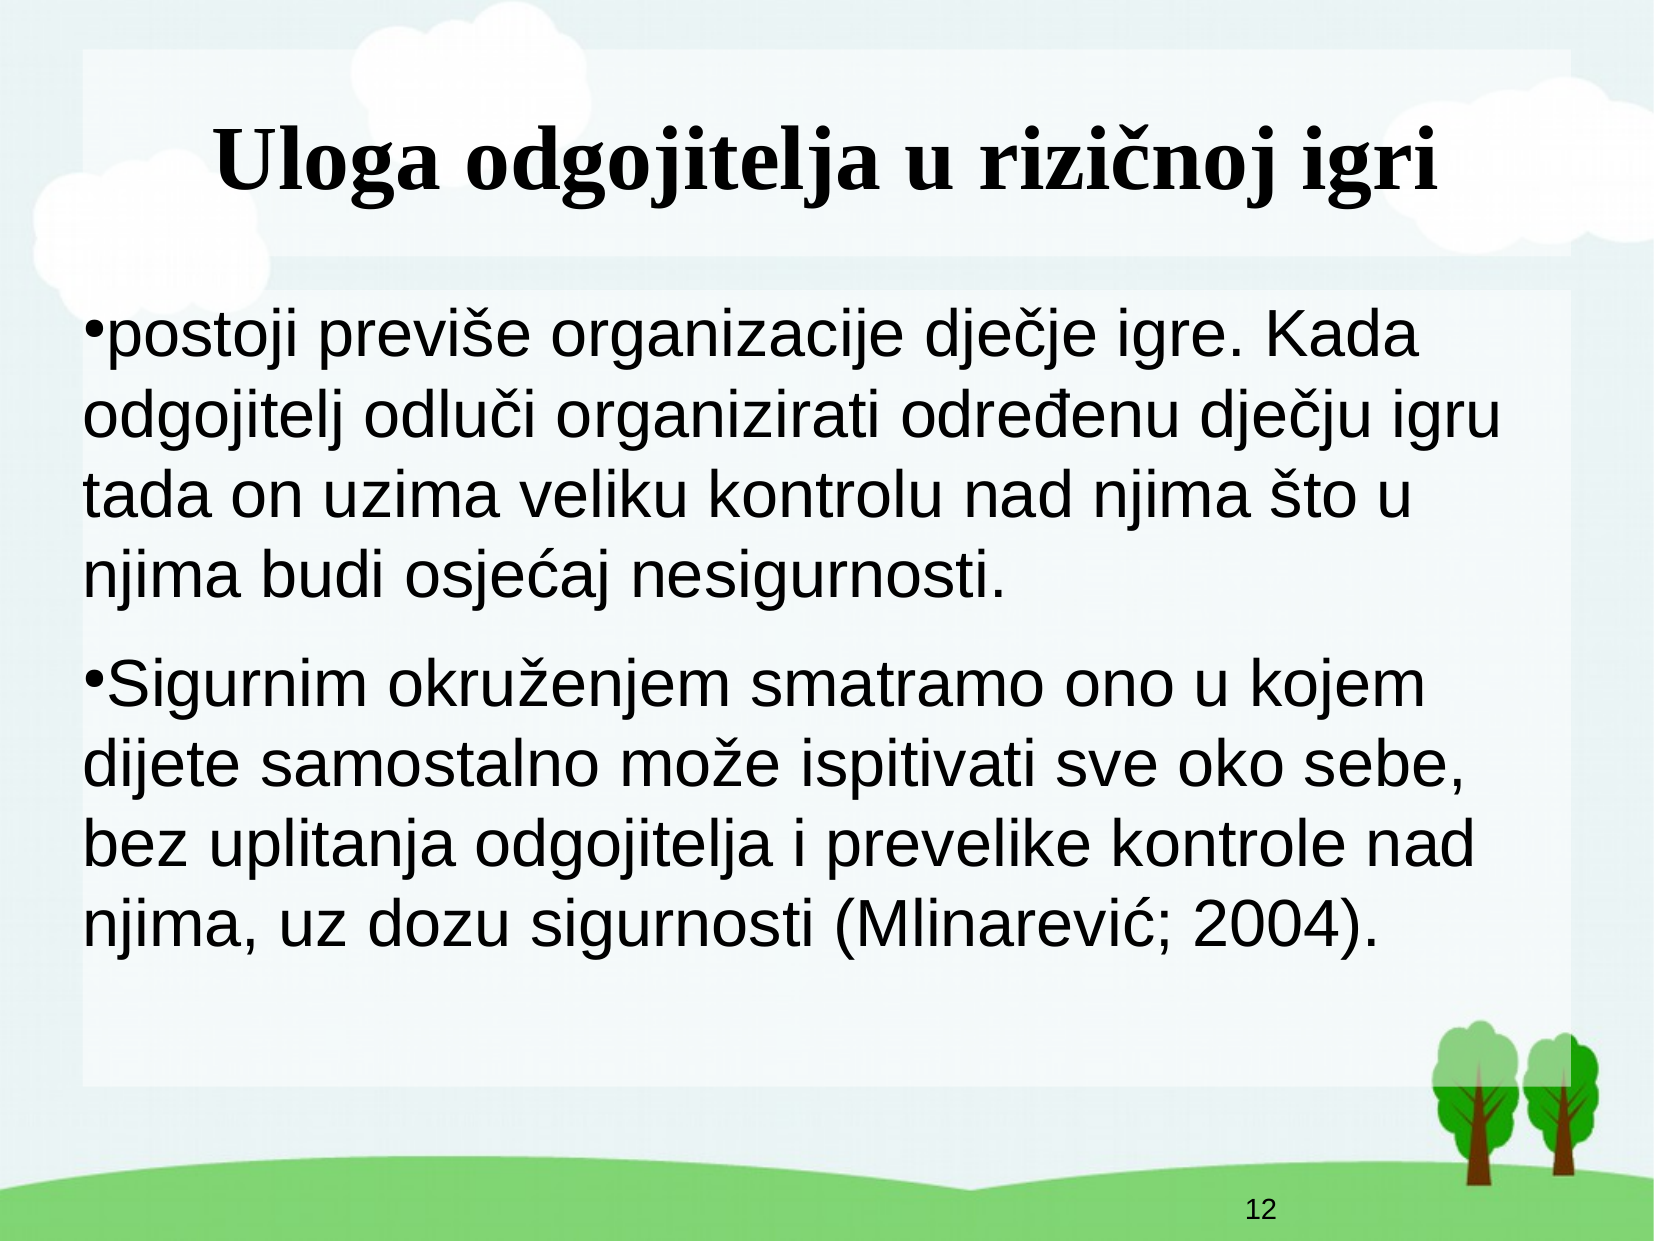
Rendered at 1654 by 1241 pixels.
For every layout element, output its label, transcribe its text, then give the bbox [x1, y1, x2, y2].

title Uloga odgojitelja u rizičnoj igri [82, 49, 1571, 257]
list postoji previše organizacije dječje igre. Kada odgojitelj odluči organizirati određenu dječju igru tada on uzima veliku kontrolu nad njima što u njima budi osjećaj nesigurnosti. Sigurnim okruženjem smatramo ono u kojem dijete samostalno može ispitivati sve oko sebe, bez uplitanja odgojitelja i prevelike kontrole nad njima, uz dozu sigurnosti (Mlinarević; 2004). [82, 290, 1571, 1087]
text_box [1244, 1190, 1630, 1241]
